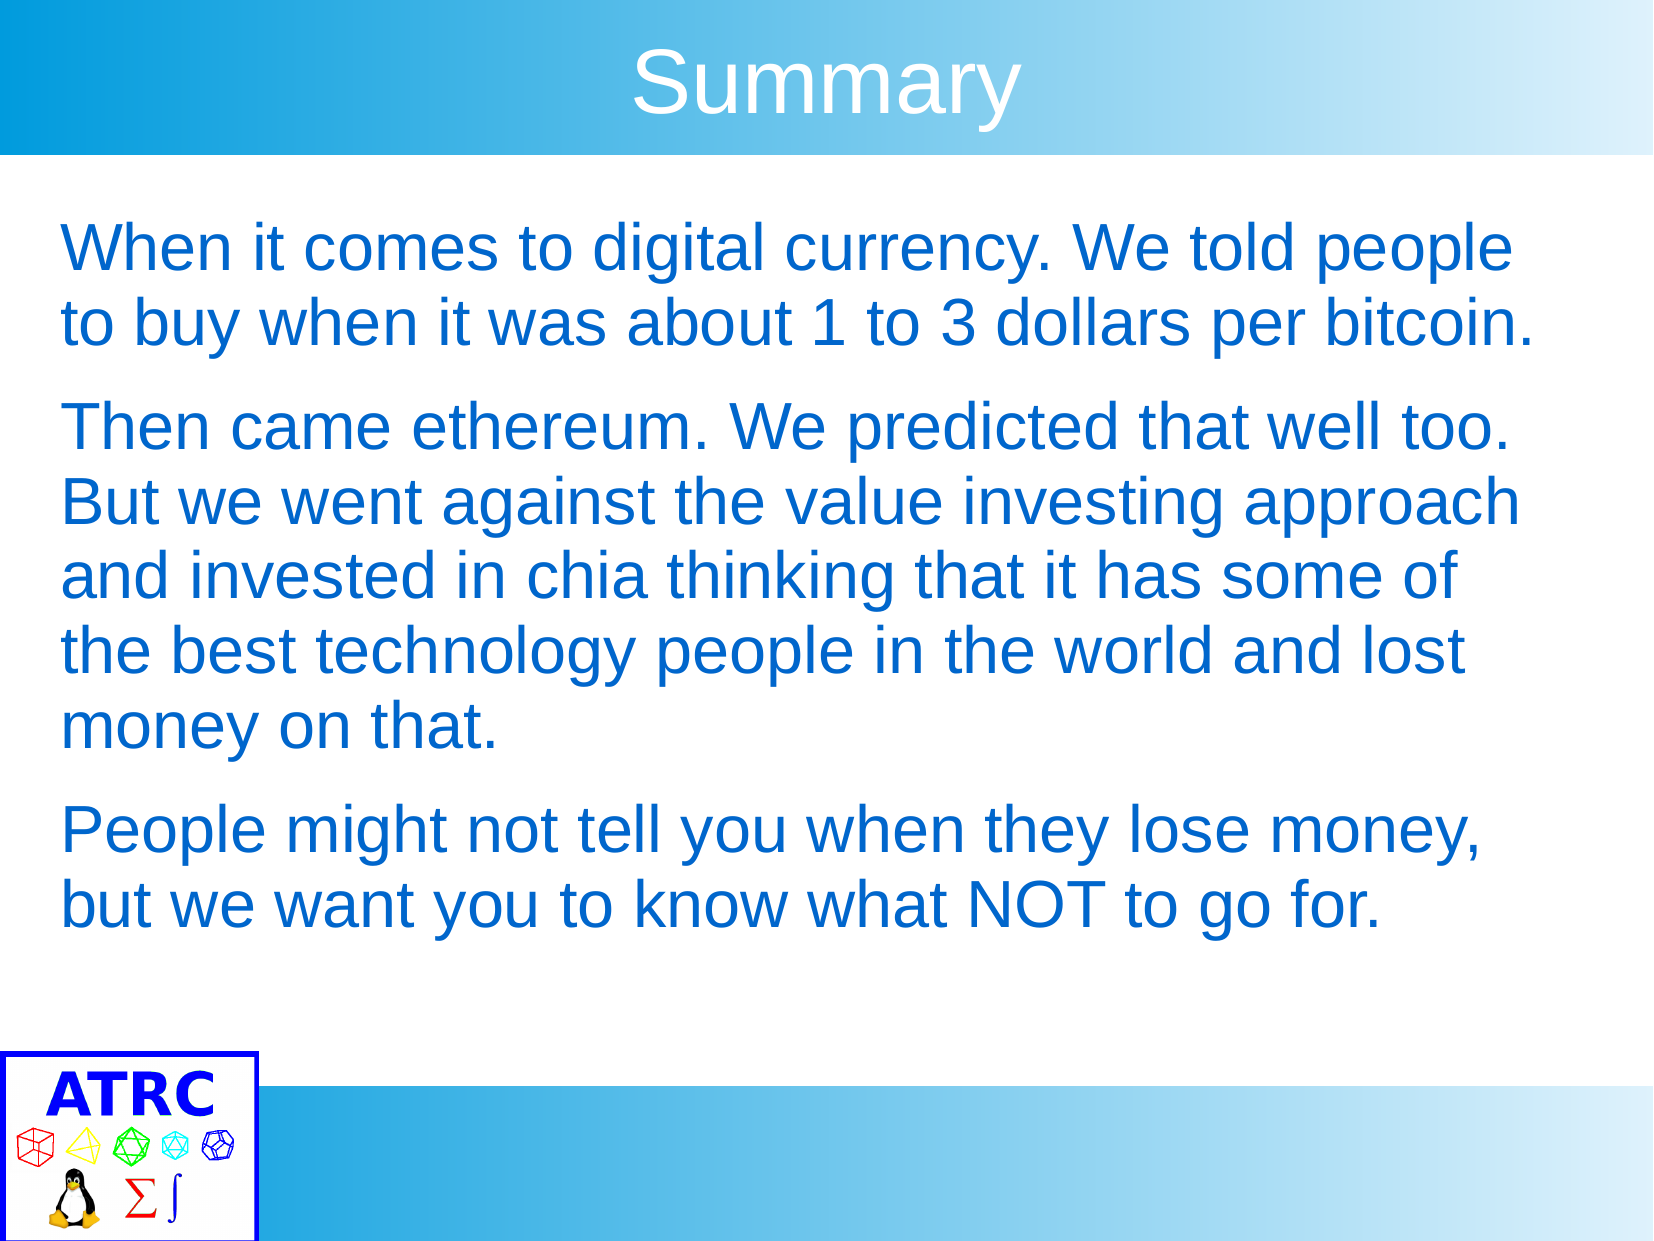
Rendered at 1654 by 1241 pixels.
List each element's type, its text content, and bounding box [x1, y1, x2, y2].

list When it comes to digital currency. We told people to buy when it was about 1 to 3 dollars per bitcoin. Then came ethereum. We predicted that well too. But we went against the value investing approach and invested in chia thinking that it has some of the best technology people in the world and lost money on that. People might not tell you when they lose money, but we want you to know what NOT to go for. [60, 210, 1549, 930]
picture [0, 1051, 259, 1241]
title Summary [82, 30, 1571, 135]
